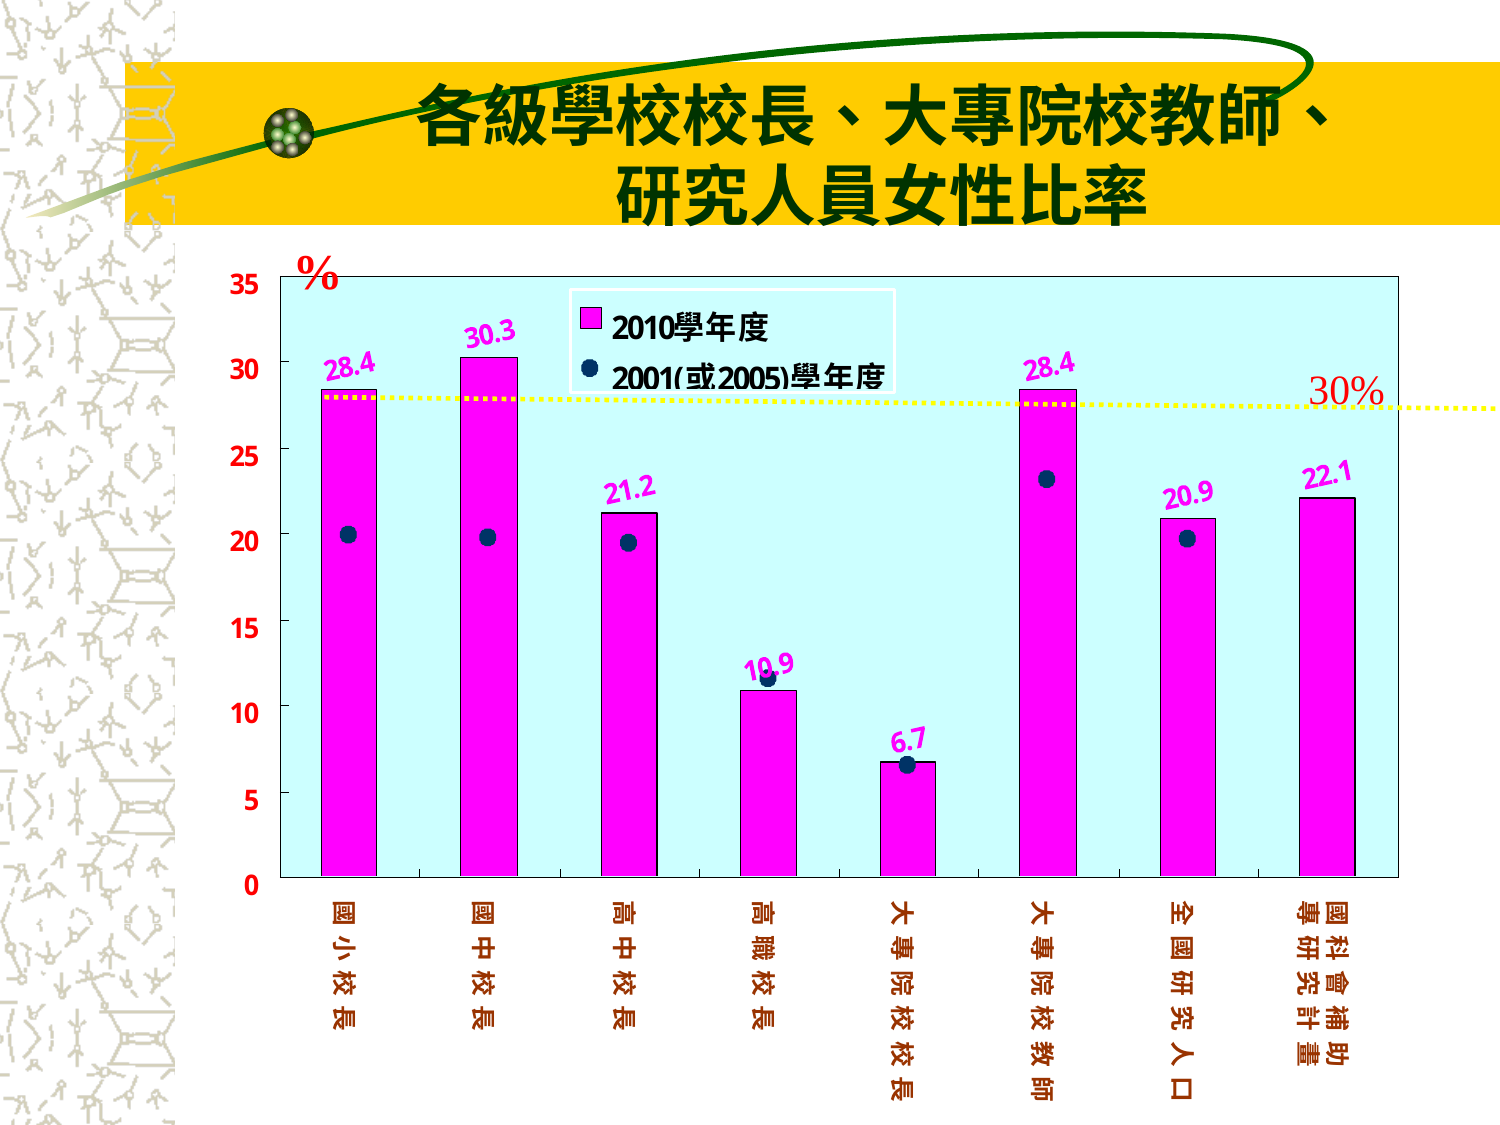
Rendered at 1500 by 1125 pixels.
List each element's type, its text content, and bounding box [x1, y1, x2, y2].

text_box 30% [1293, 355, 1459, 439]
chart [194, 243, 1438, 1125]
text_box 各級學校校長、大專院校教師、 研究人員女性比率 [301, 66, 1465, 181]
text_box % [277, 231, 348, 315]
